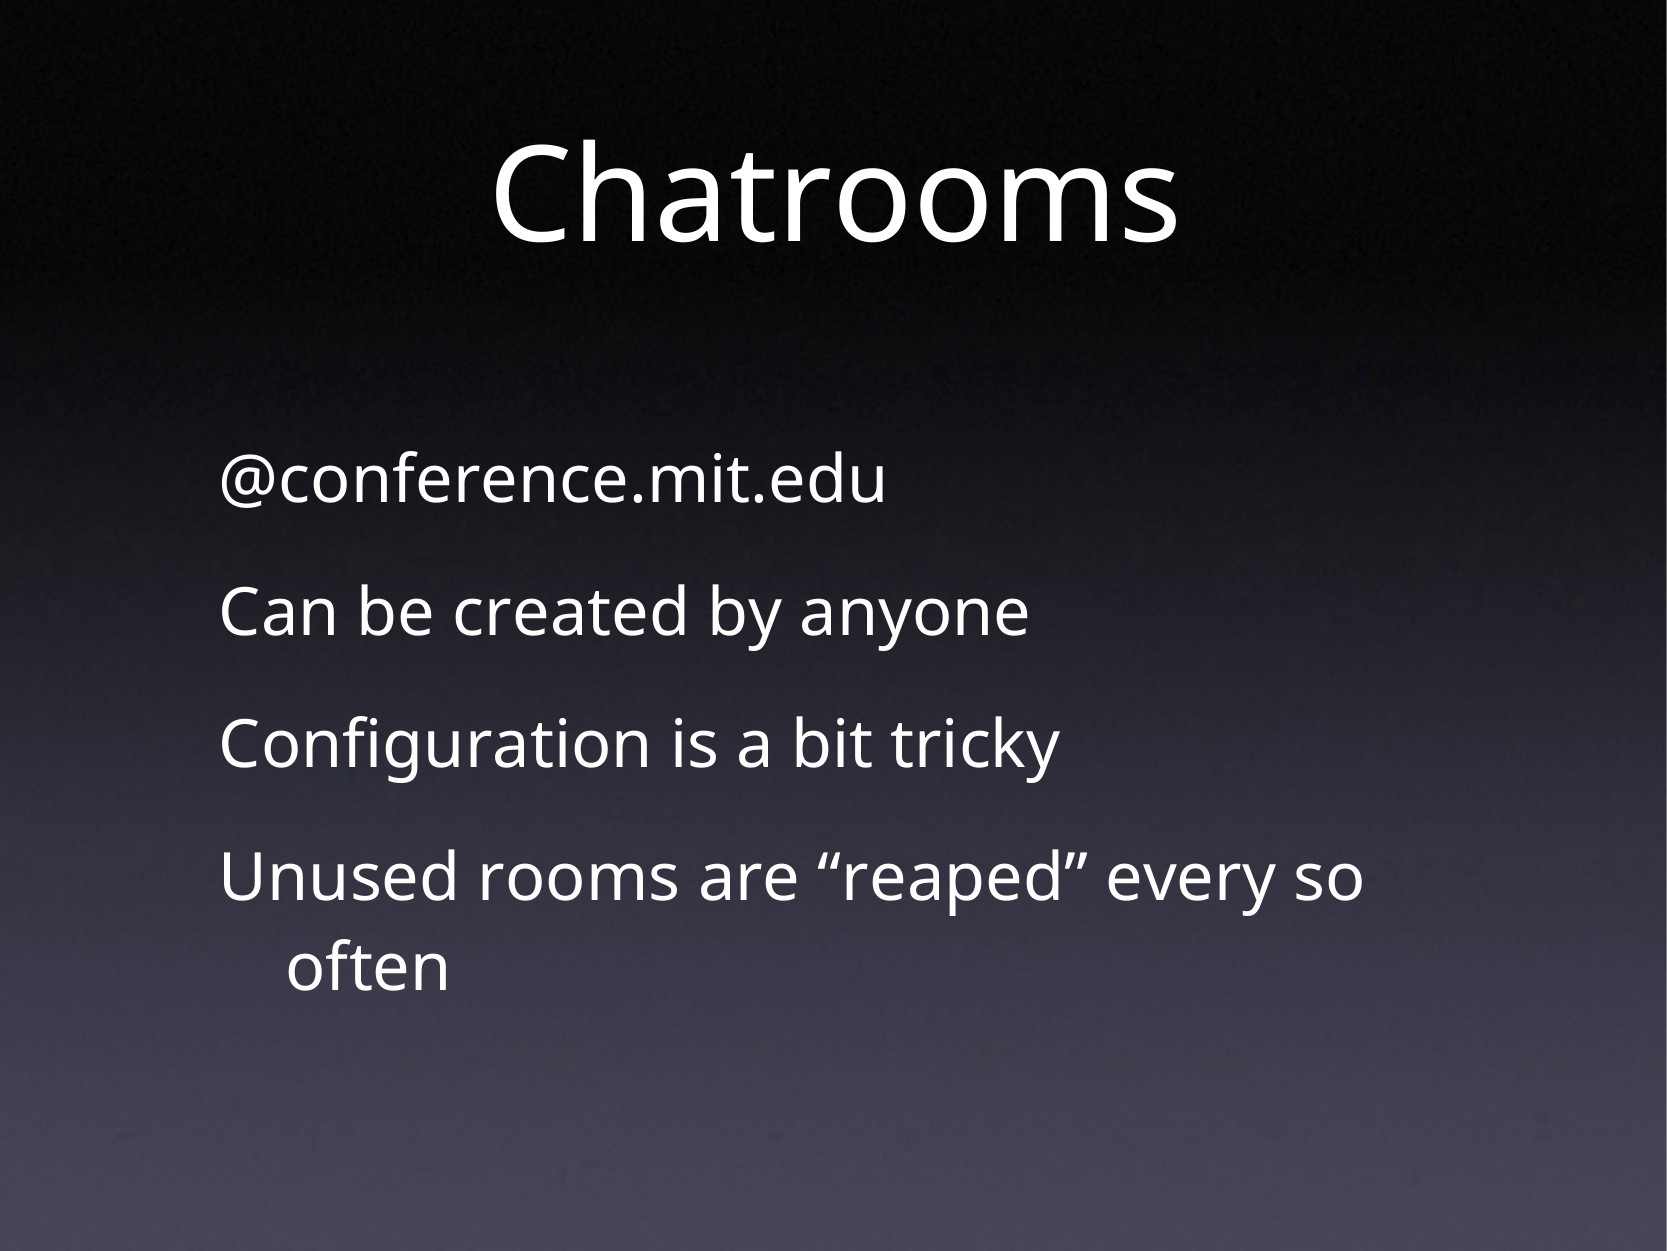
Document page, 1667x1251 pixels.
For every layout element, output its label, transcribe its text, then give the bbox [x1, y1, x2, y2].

title Chatrooms [162, 33, 1505, 346]
picture [0, 0, 1667, 1251]
list @conference.mit.edu Can be created by anyone Configuration is a bit tricky Unused rooms are “reaped” every so often [162, 354, 1505, 1088]
